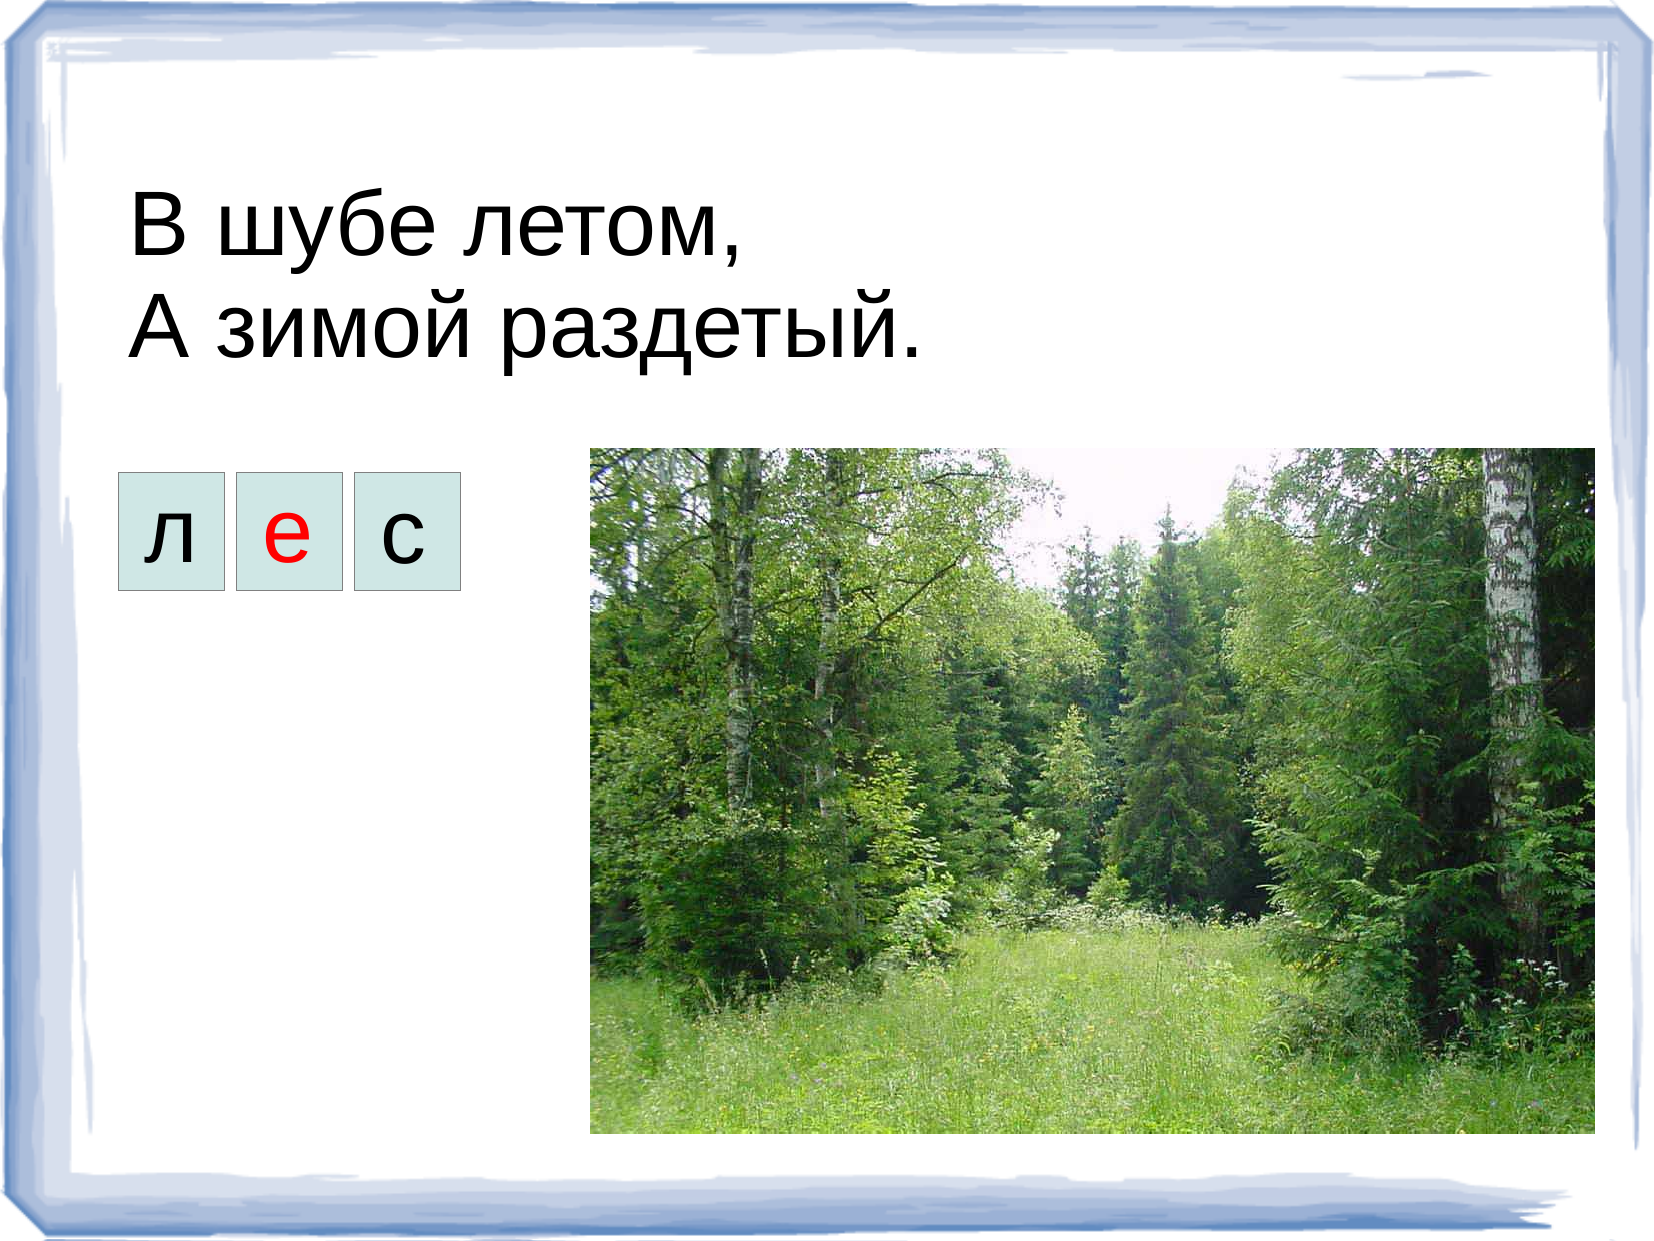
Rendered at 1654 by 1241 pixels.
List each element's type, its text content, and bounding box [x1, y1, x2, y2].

text_box [354, 472, 461, 591]
text_box В шубе летом, А зимой раздетый. [113, 164, 1567, 385]
text_box е [248, 472, 329, 590]
text_box [236, 472, 343, 591]
picture [0, 0, 1654, 1241]
text_box с [366, 473, 442, 591]
text_box [118, 472, 129, 591]
text_box л [129, 472, 213, 591]
text_box [213, 472, 225, 591]
